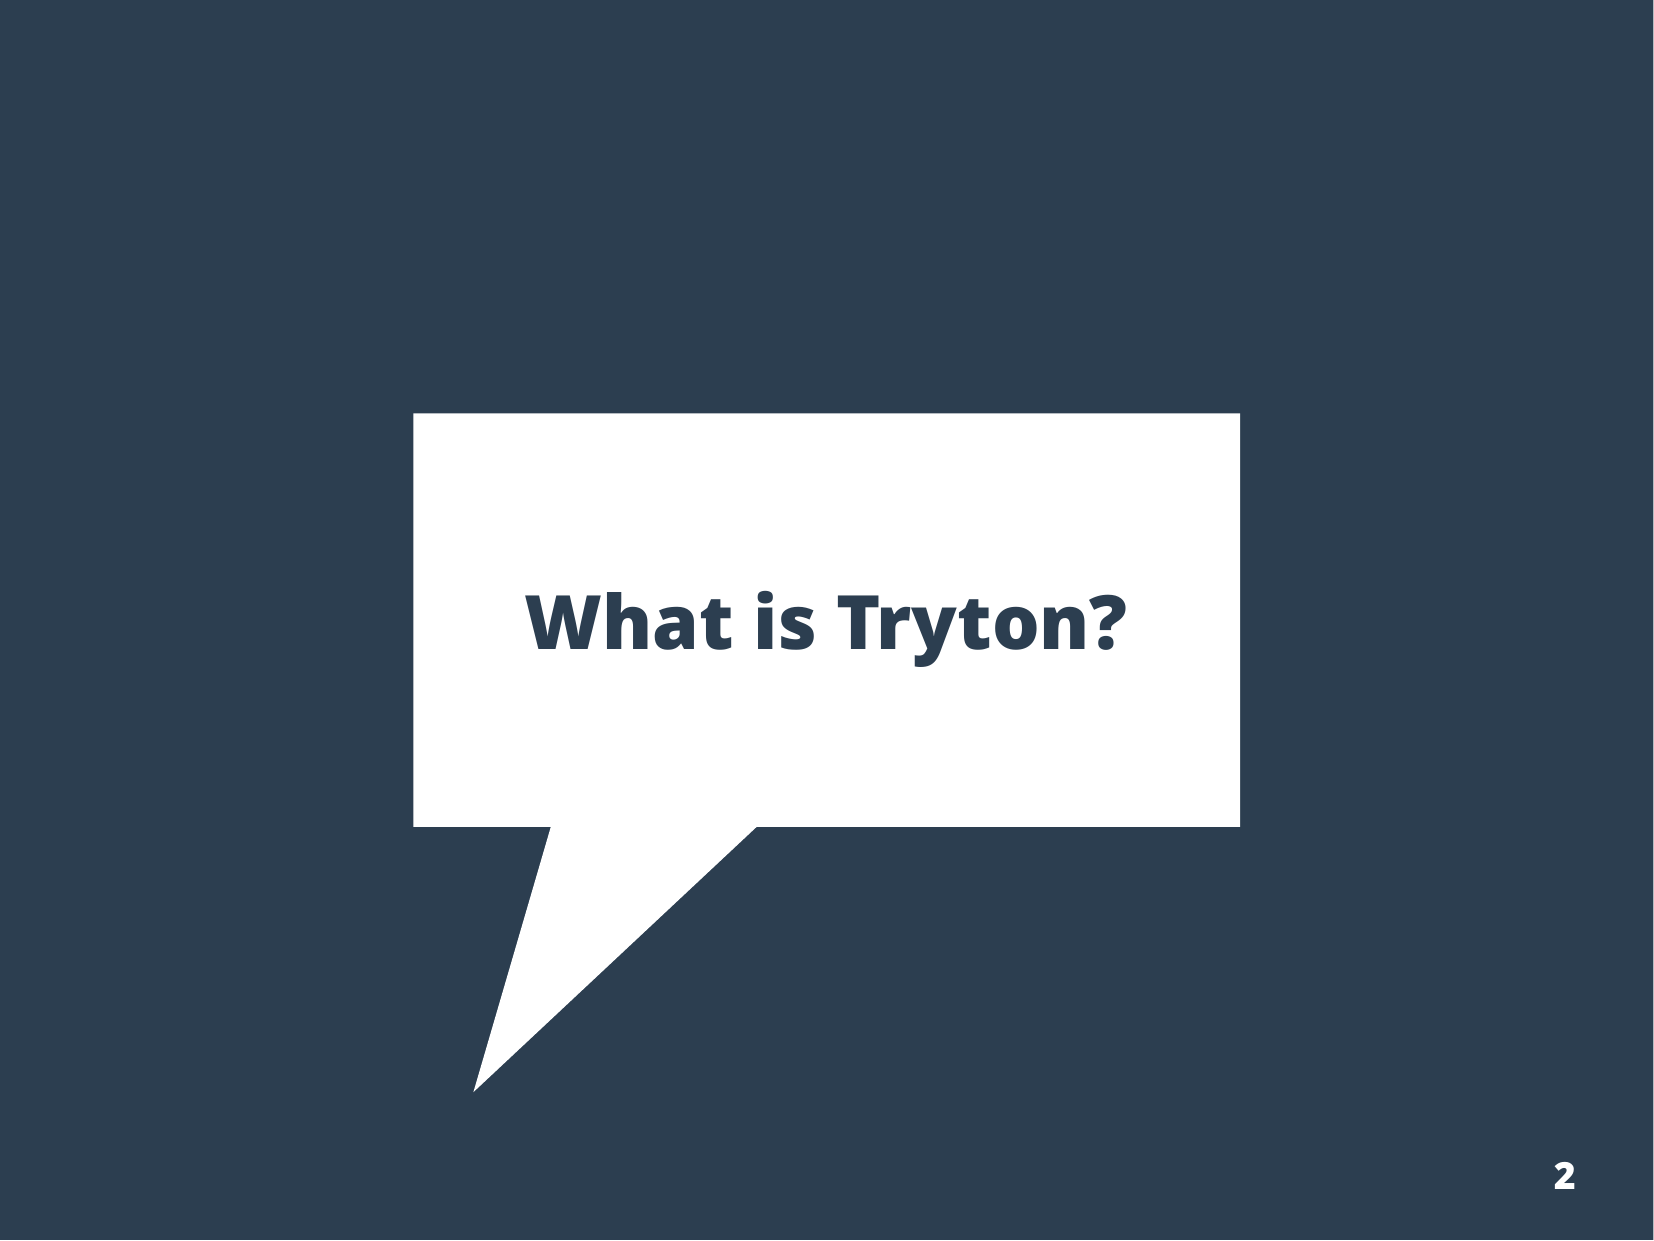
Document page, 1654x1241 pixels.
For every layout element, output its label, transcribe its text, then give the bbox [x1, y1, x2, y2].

title What is Tryton? [442, 442, 1211, 798]
